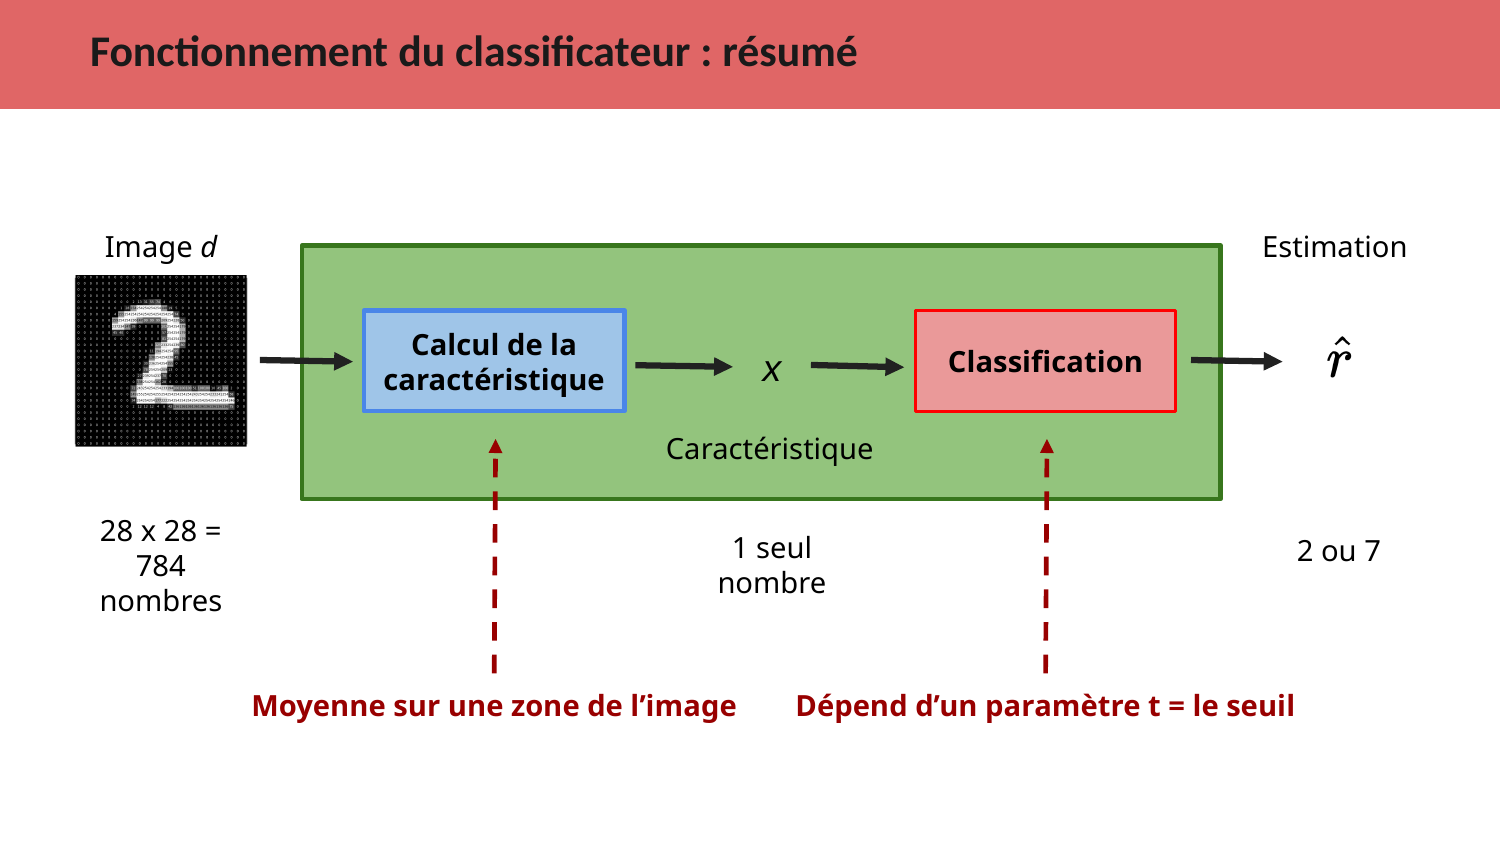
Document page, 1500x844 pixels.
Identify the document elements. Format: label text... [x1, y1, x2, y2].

picture [1326, 330, 1352, 391]
text_box 1 seul nombre [674, 529, 870, 600]
text_box Dépend d’un paramètre t = le seuil [774, 673, 1317, 737]
text_box Image d [73, 215, 249, 275]
text_box Estimation [1247, 210, 1423, 281]
text_box Caractéristique [635, 412, 905, 484]
text_box Classification [915, 310, 1176, 412]
text_box x [743, 335, 801, 397]
picture [73, 275, 249, 447]
text_box 28 x 28 = 784 nombres [63, 529, 259, 600]
text_box Calcul de la caractéristique [363, 310, 625, 412]
text_box [301, 245, 1221, 499]
text_box 2 ou 7 [1241, 499, 1437, 600]
text_box Fonctionnement du classificateur : résumé [0, 0, 1500, 109]
text_box Moyenne sur une zone de l’image [223, 673, 766, 737]
